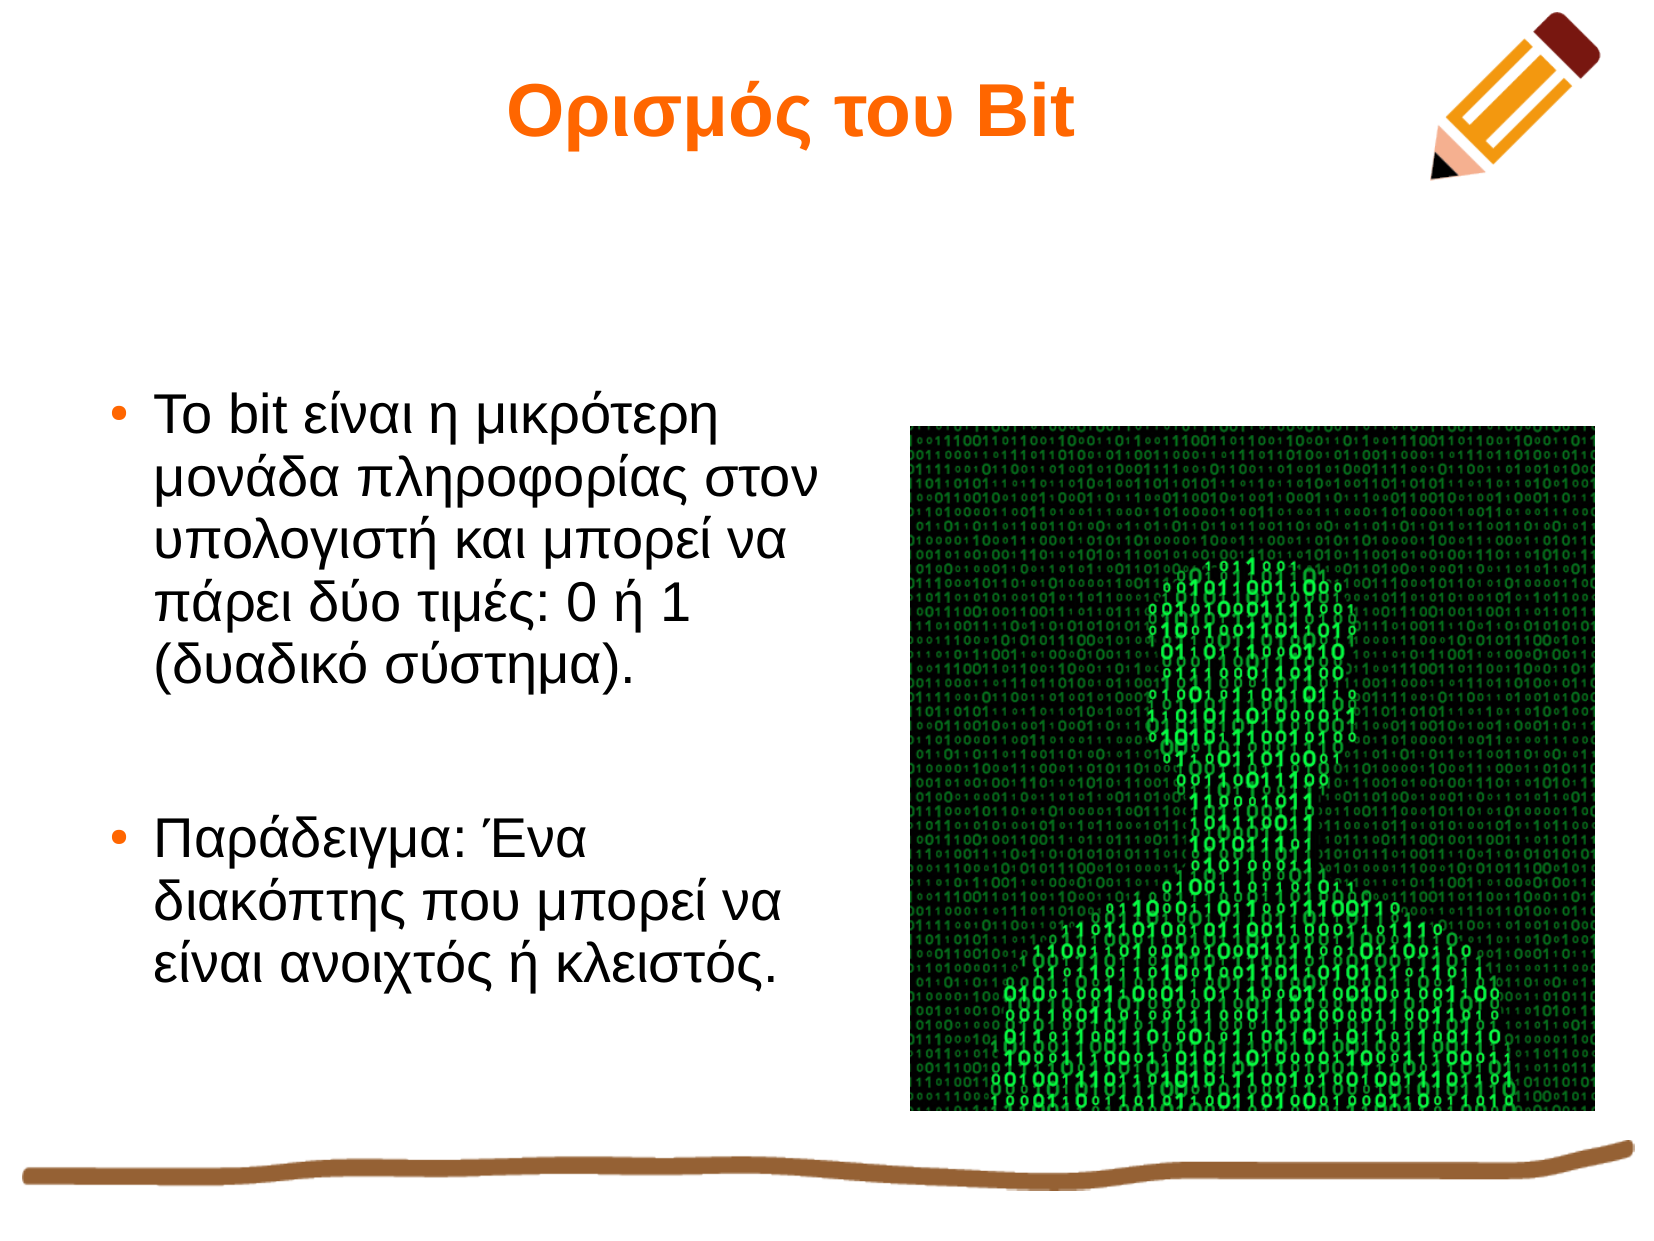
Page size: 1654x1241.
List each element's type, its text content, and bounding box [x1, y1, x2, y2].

picture [1430, 12, 1601, 181]
list Το bit είναι η μικρότερη μονάδα πληροφορίας στον υπολογιστή και μπορεί να πάρει δύο τιμές: 0 ή 1 (δυαδικό σύστημα). Παράδειγμα: Ένα διακόπτης που μπορεί να είναι ανοιχτός ή κλειστός. [94, 208, 821, 1040]
title Ορισμός του Bit [82, 49, 1430, 172]
picture [910, 426, 1595, 1111]
picture [22, 1140, 1635, 1191]
